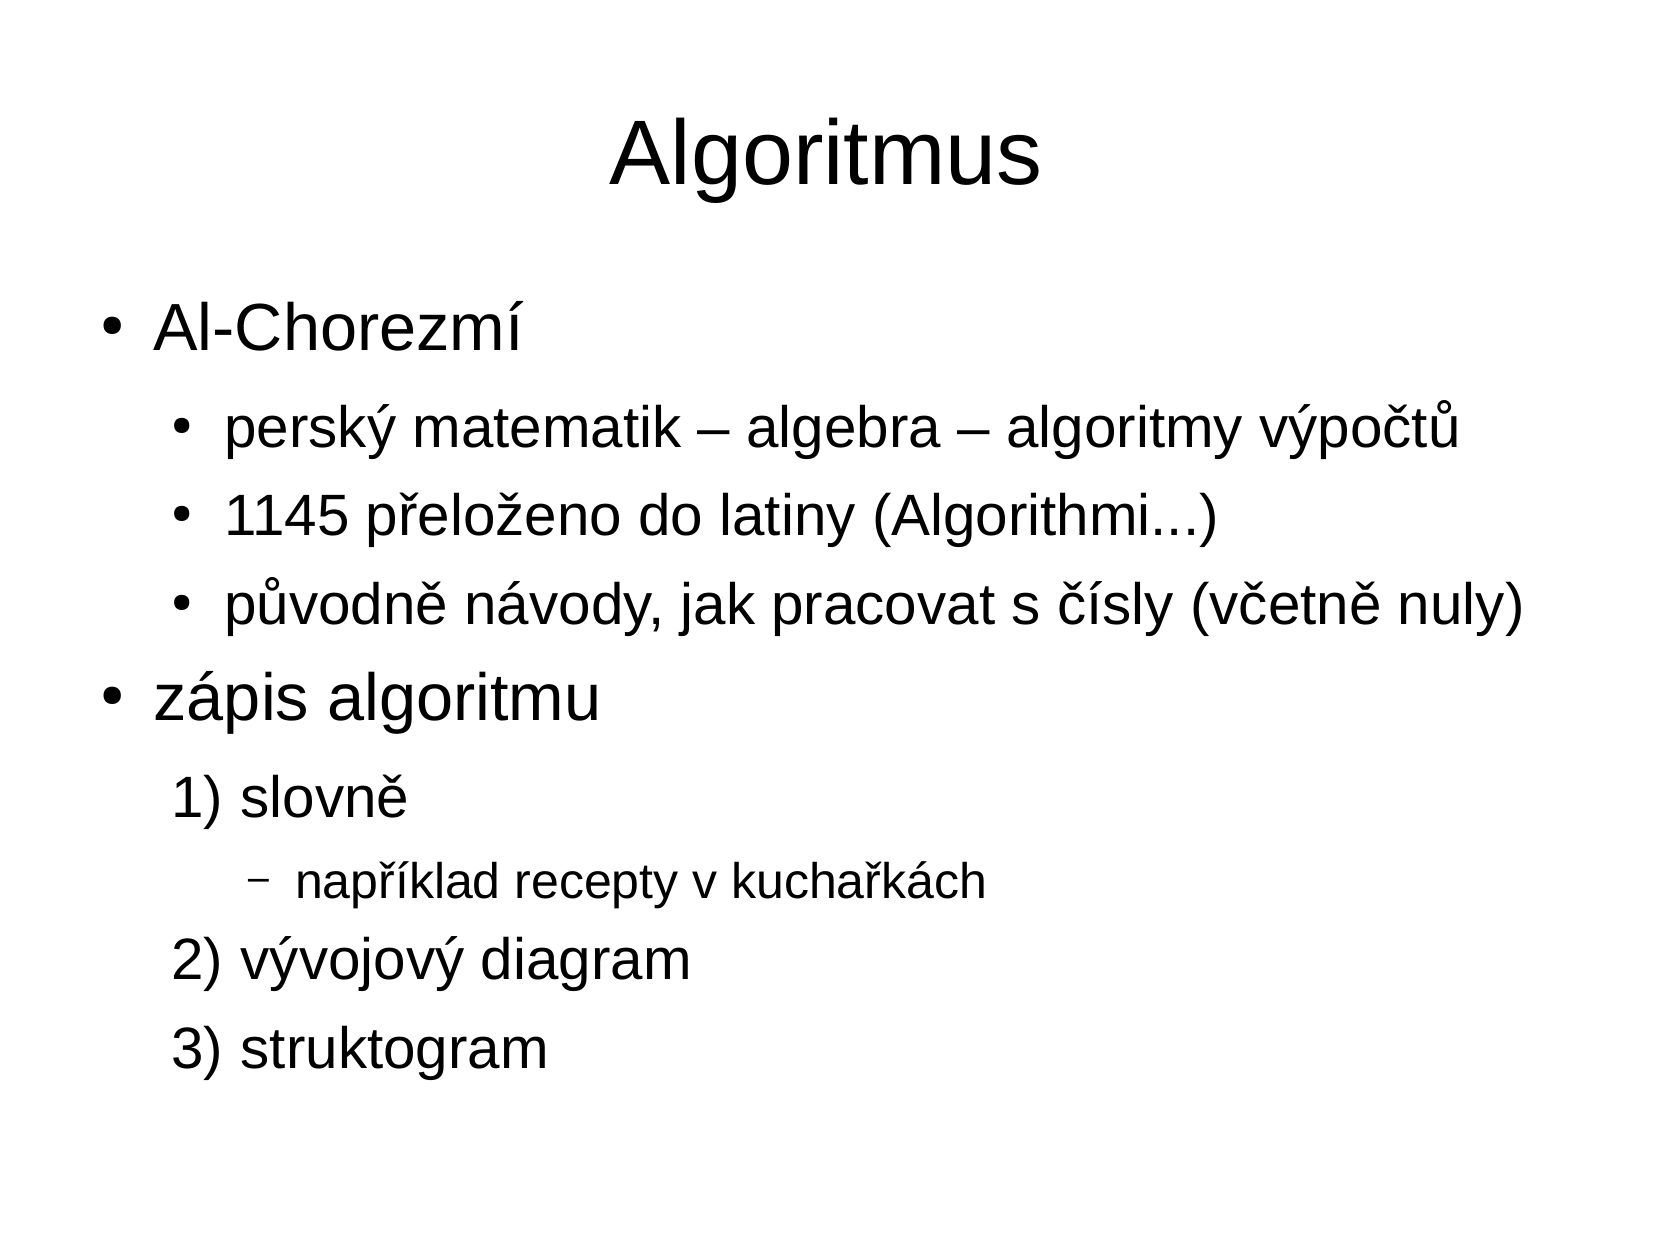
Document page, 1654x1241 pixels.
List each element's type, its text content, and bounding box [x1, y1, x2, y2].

list Al-Chorezmí perský matematik – algebra – algoritmy výpočtů 1145 přeloženo do latiny (Algorithmi...) původně návody, jak pracovat s čísly (včetně nuly) zápis algoritmu slovně například recepty v kuchařkách vývojový diagram struktogram [82, 290, 1571, 1094]
title Algoritmus [82, 56, 1571, 250]
